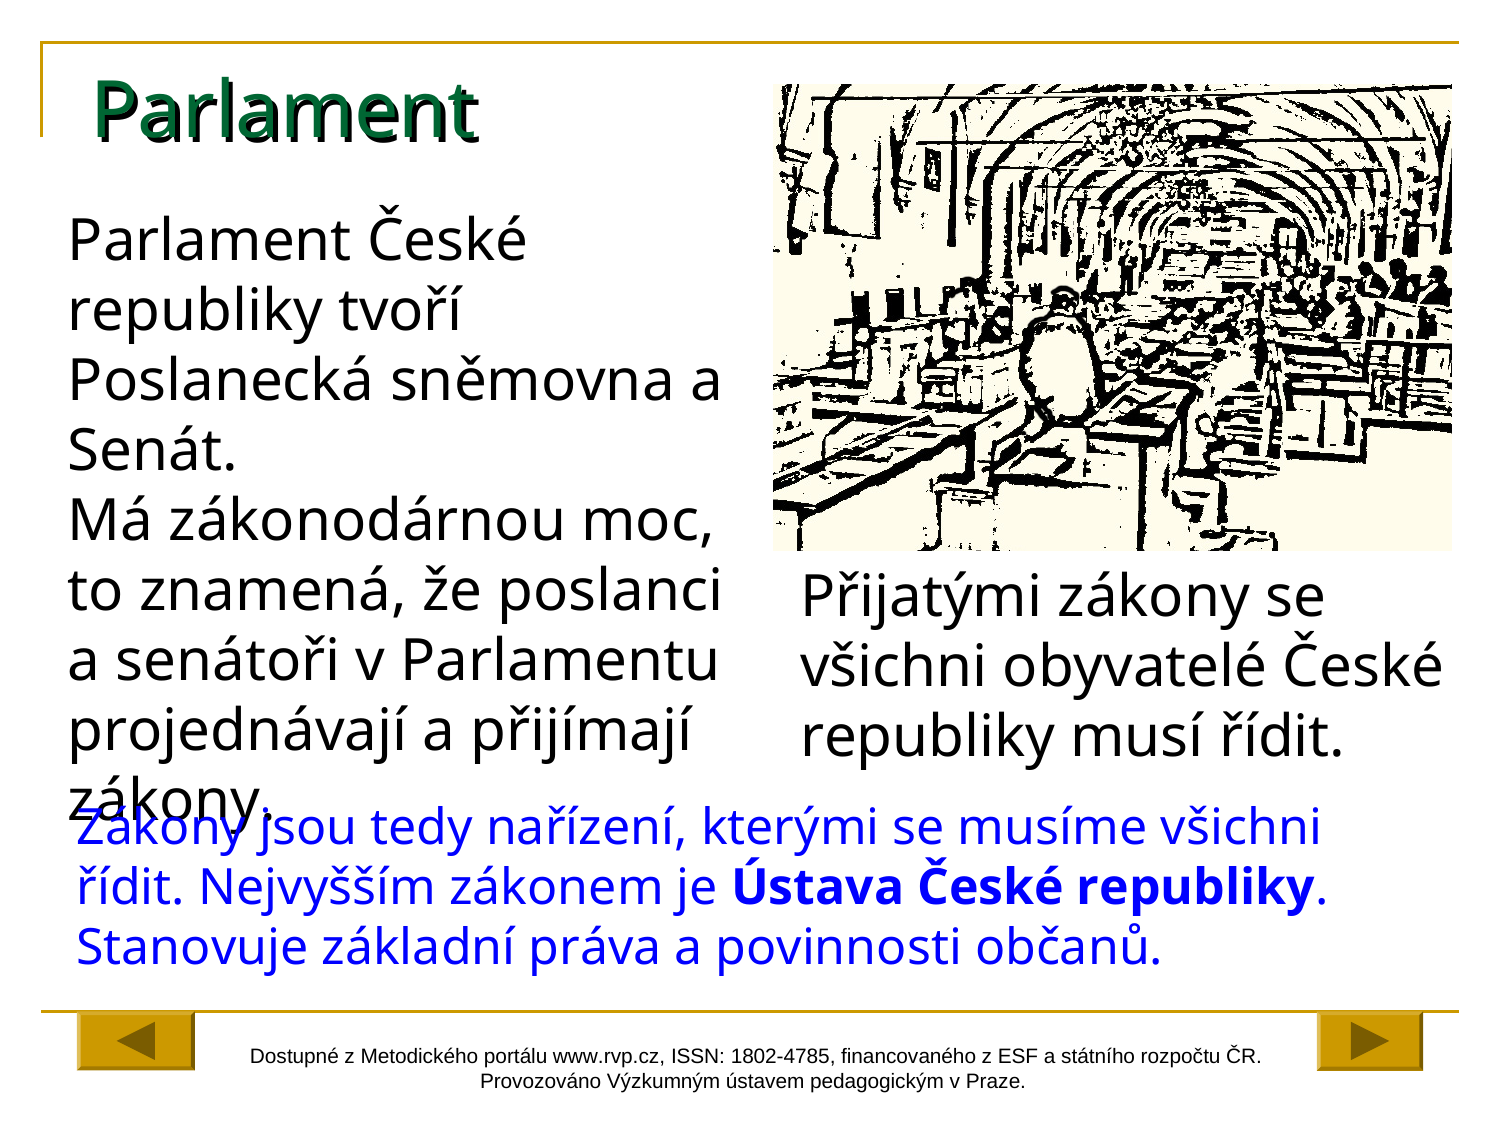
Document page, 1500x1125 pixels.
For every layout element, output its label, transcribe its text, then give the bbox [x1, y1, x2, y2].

picture [773, 84, 1452, 551]
text_box Přijatými zákony se všichni obyvatelé České republiky musí řídit. [785, 550, 1471, 777]
text_box [1318, 1011, 1424, 1071]
text_box [78, 1011, 195, 1071]
title Parlament [74, 45, 644, 185]
text_box Parlament České republiky tvoří Poslanecká sněmovna a Senát. Má zákonodárnou moc, to znamená, že poslanci a senátoři v Parlamentu projednávají a přijímají zákony. [53, 194, 774, 841]
text_box Zákony jsou tedy nařízení, kterými se musíme všichni řídit. Nejvyšším zákonem je Ústava České republiky. Stanovuje základní práva a povinnosti občanů. [61, 786, 1459, 983]
